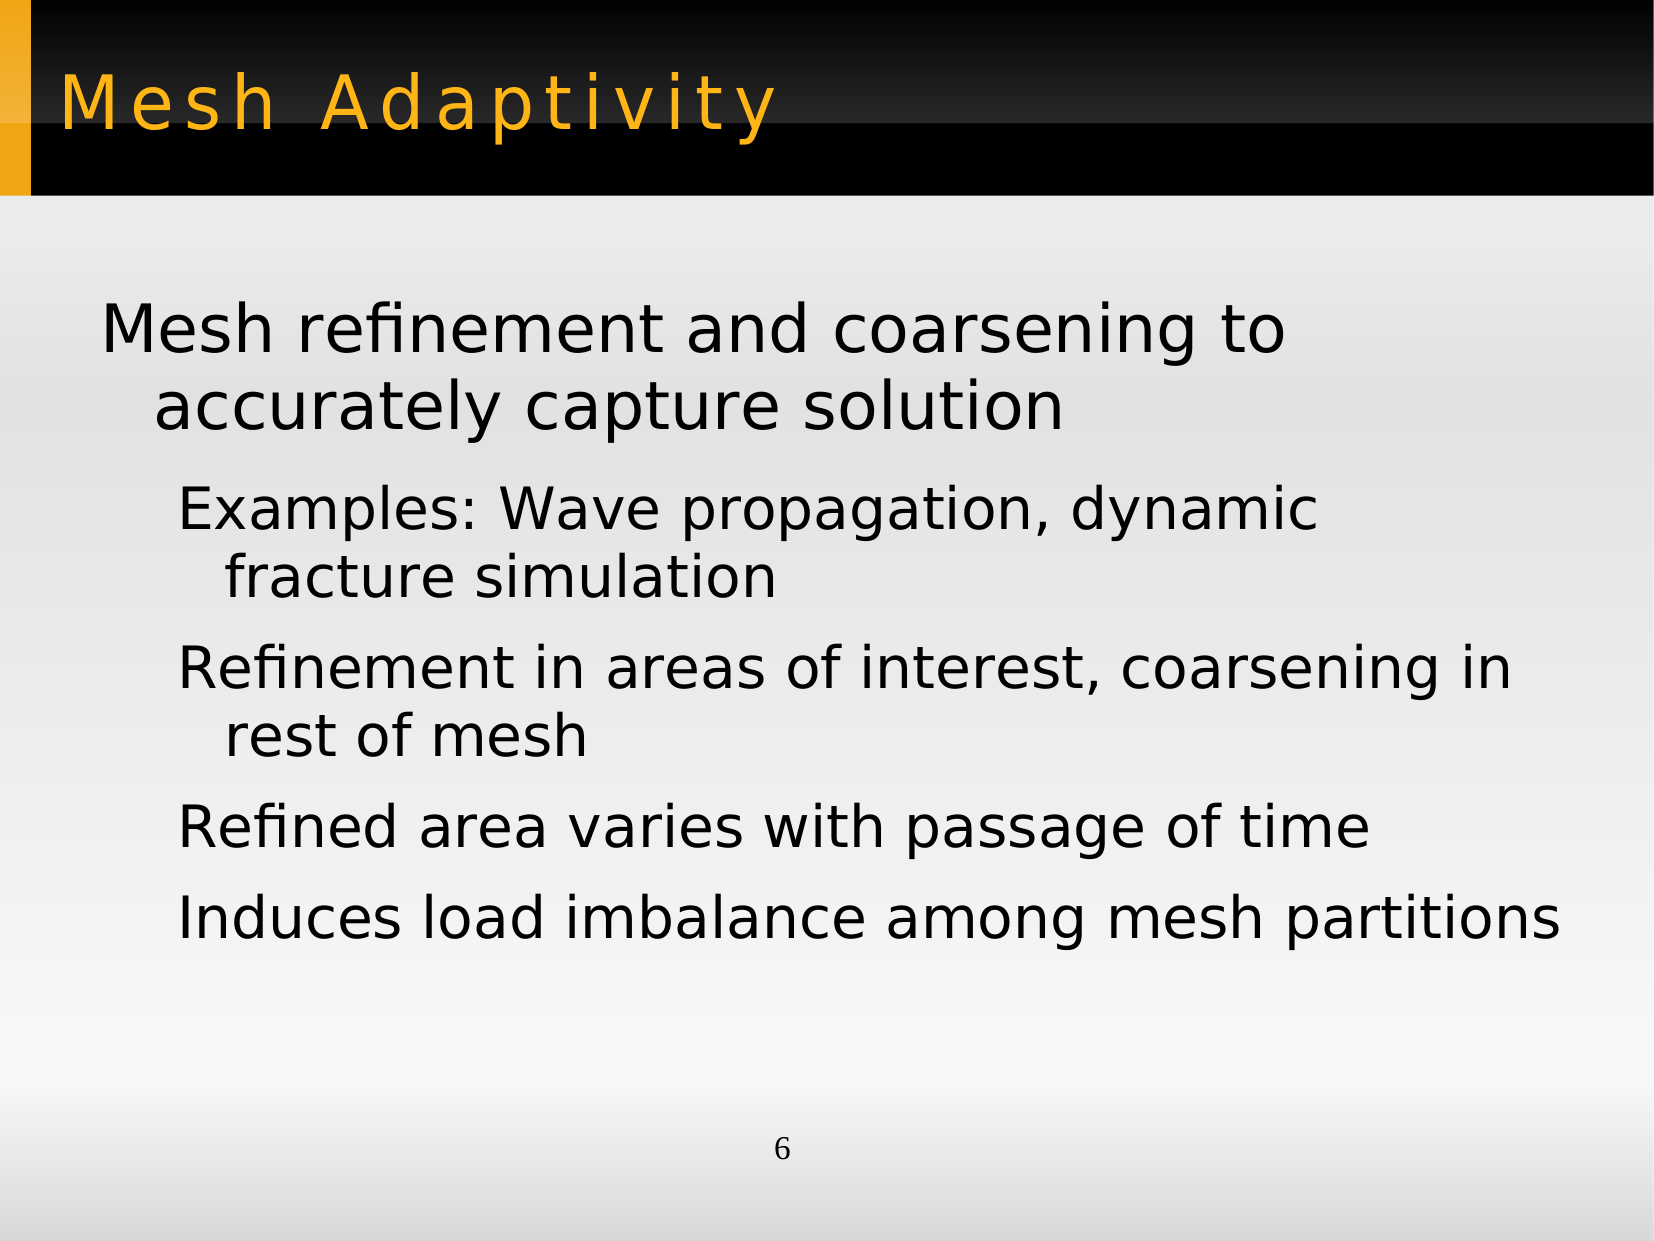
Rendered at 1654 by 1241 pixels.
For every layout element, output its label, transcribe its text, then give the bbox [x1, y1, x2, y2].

title Mesh Adaptivity [59, 29, 1270, 178]
picture [0, 0, 1654, 1241]
list Mesh refinement and coarsening to accurately capture solution Examples: Wave propagation, dynamic fracture simulation Refinement in areas of interest, coarsening in rest of mesh Refined area varies with passage of time Induces load imbalance among mesh partitions [82, 290, 1571, 1109]
